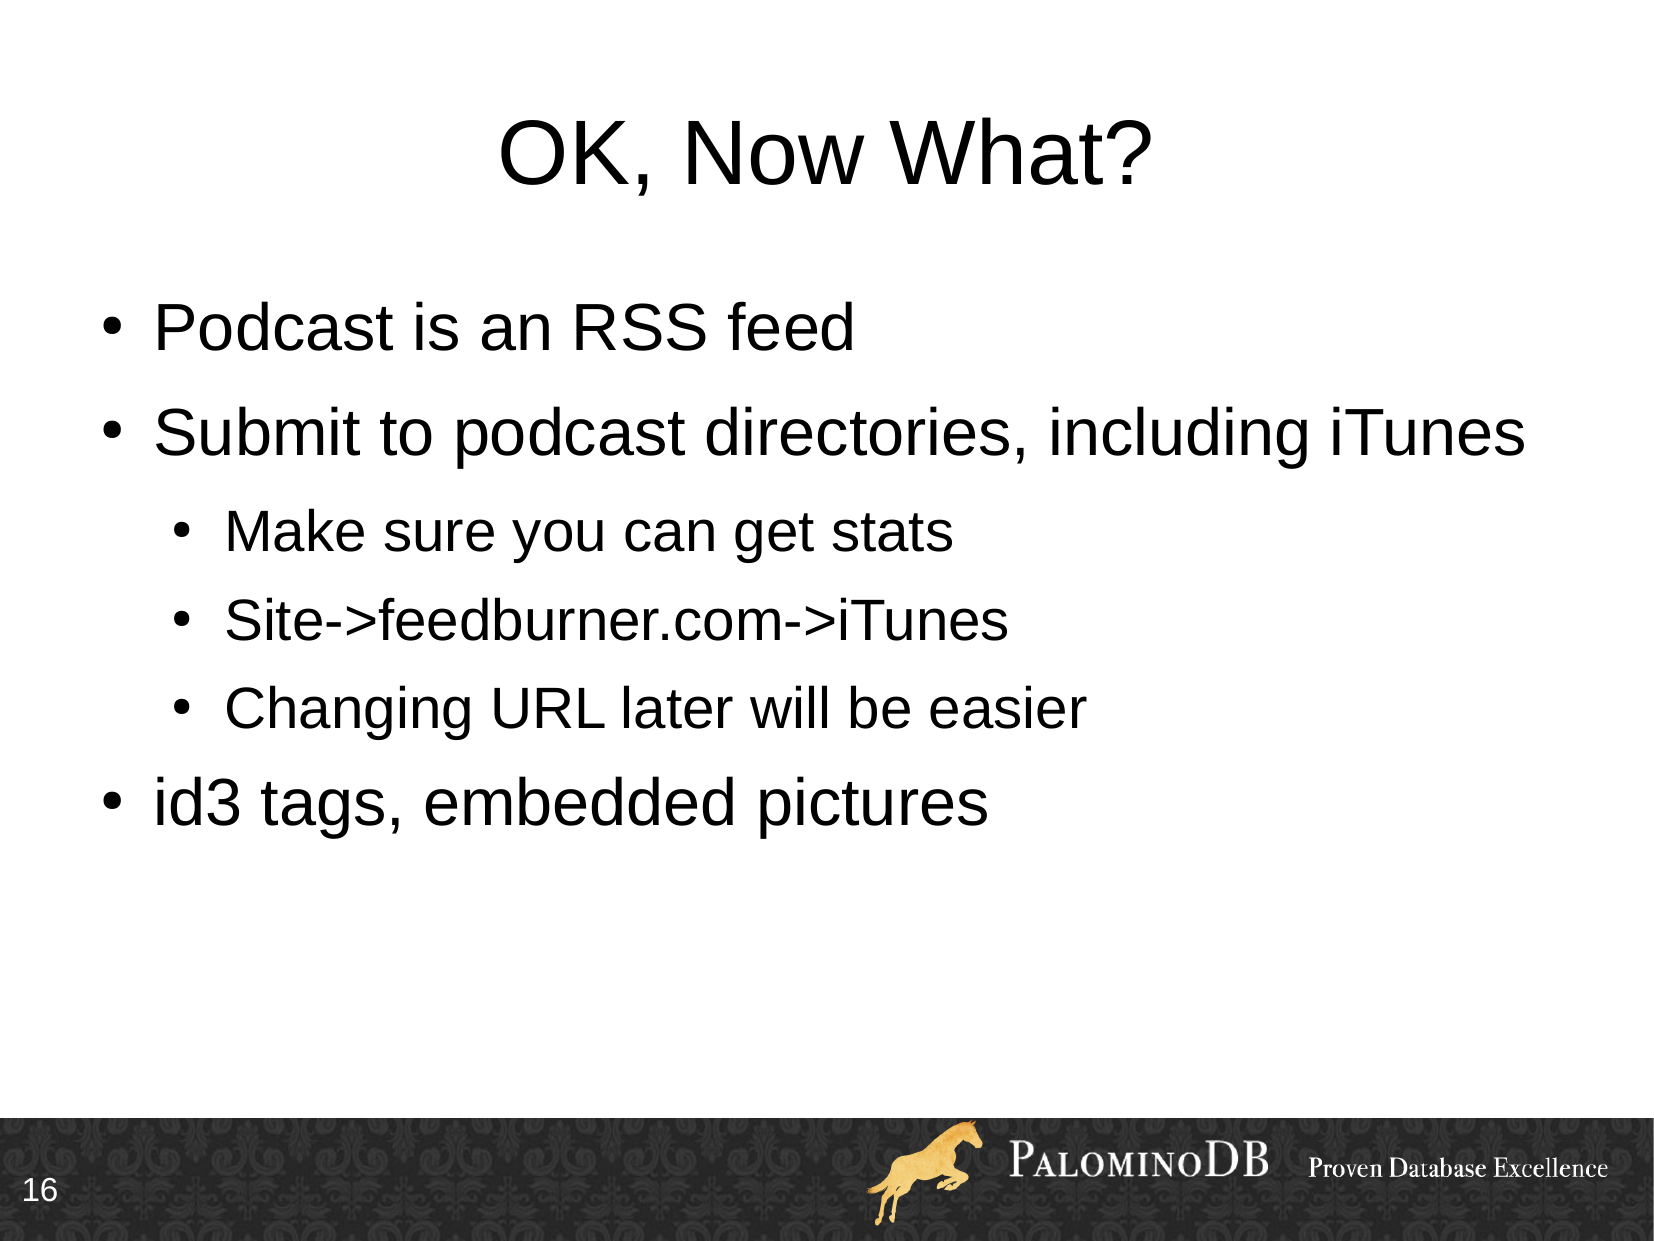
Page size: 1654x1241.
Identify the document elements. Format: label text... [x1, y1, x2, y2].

title OK, Now What? [82, 49, 1571, 257]
list Podcast is an RSS feed Submit to podcast directories, including iTunes Make sure you can get stats Site->feedburner.com->iTunes Changing URL later will be easier id3 tags, embedded pictures [82, 290, 1571, 1109]
picture [0, 1109, 1654, 1241]
